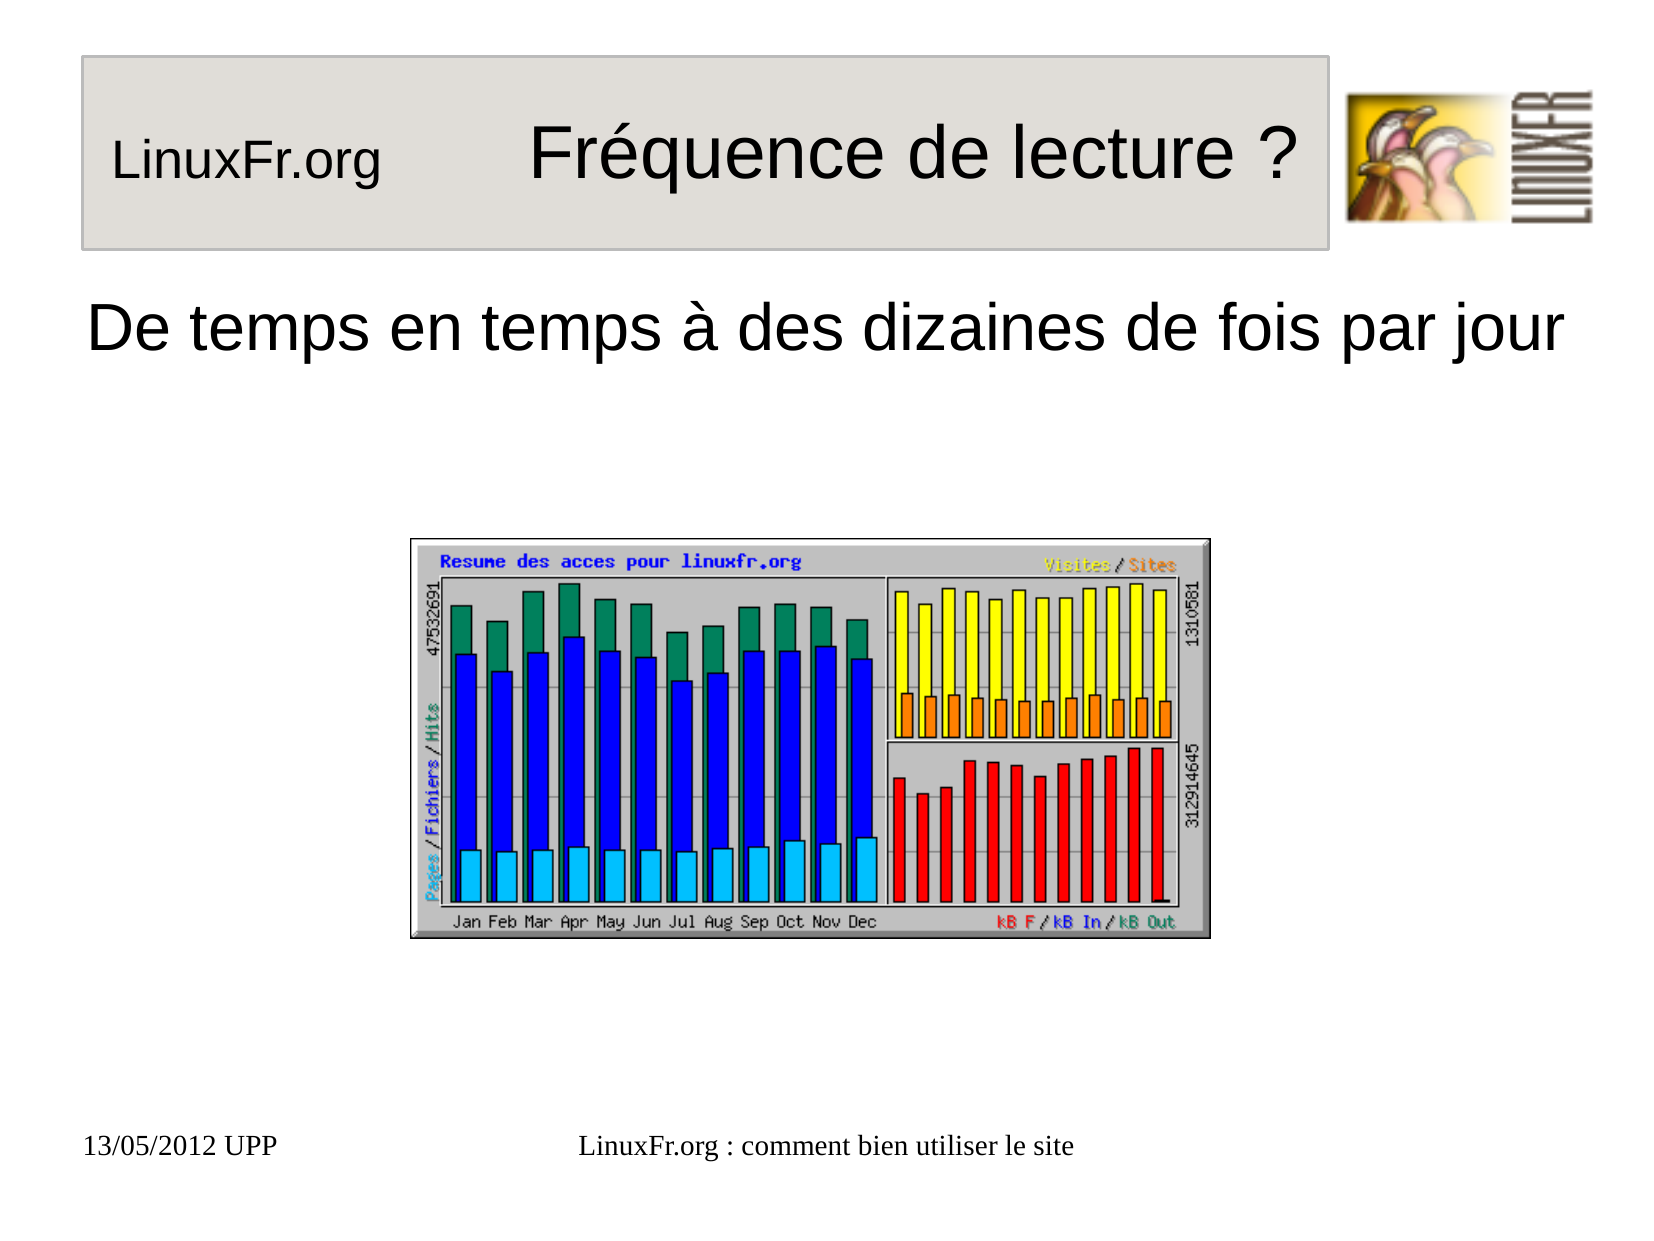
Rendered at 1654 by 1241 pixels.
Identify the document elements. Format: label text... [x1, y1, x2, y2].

title LinuxFr.org Fréquence de lecture ? [82, 56, 1329, 250]
subtitle De temps en temps à des dizaines de fois par jour [82, 290, 1571, 1094]
picture [410, 538, 1211, 939]
picture [1341, 88, 1601, 229]
